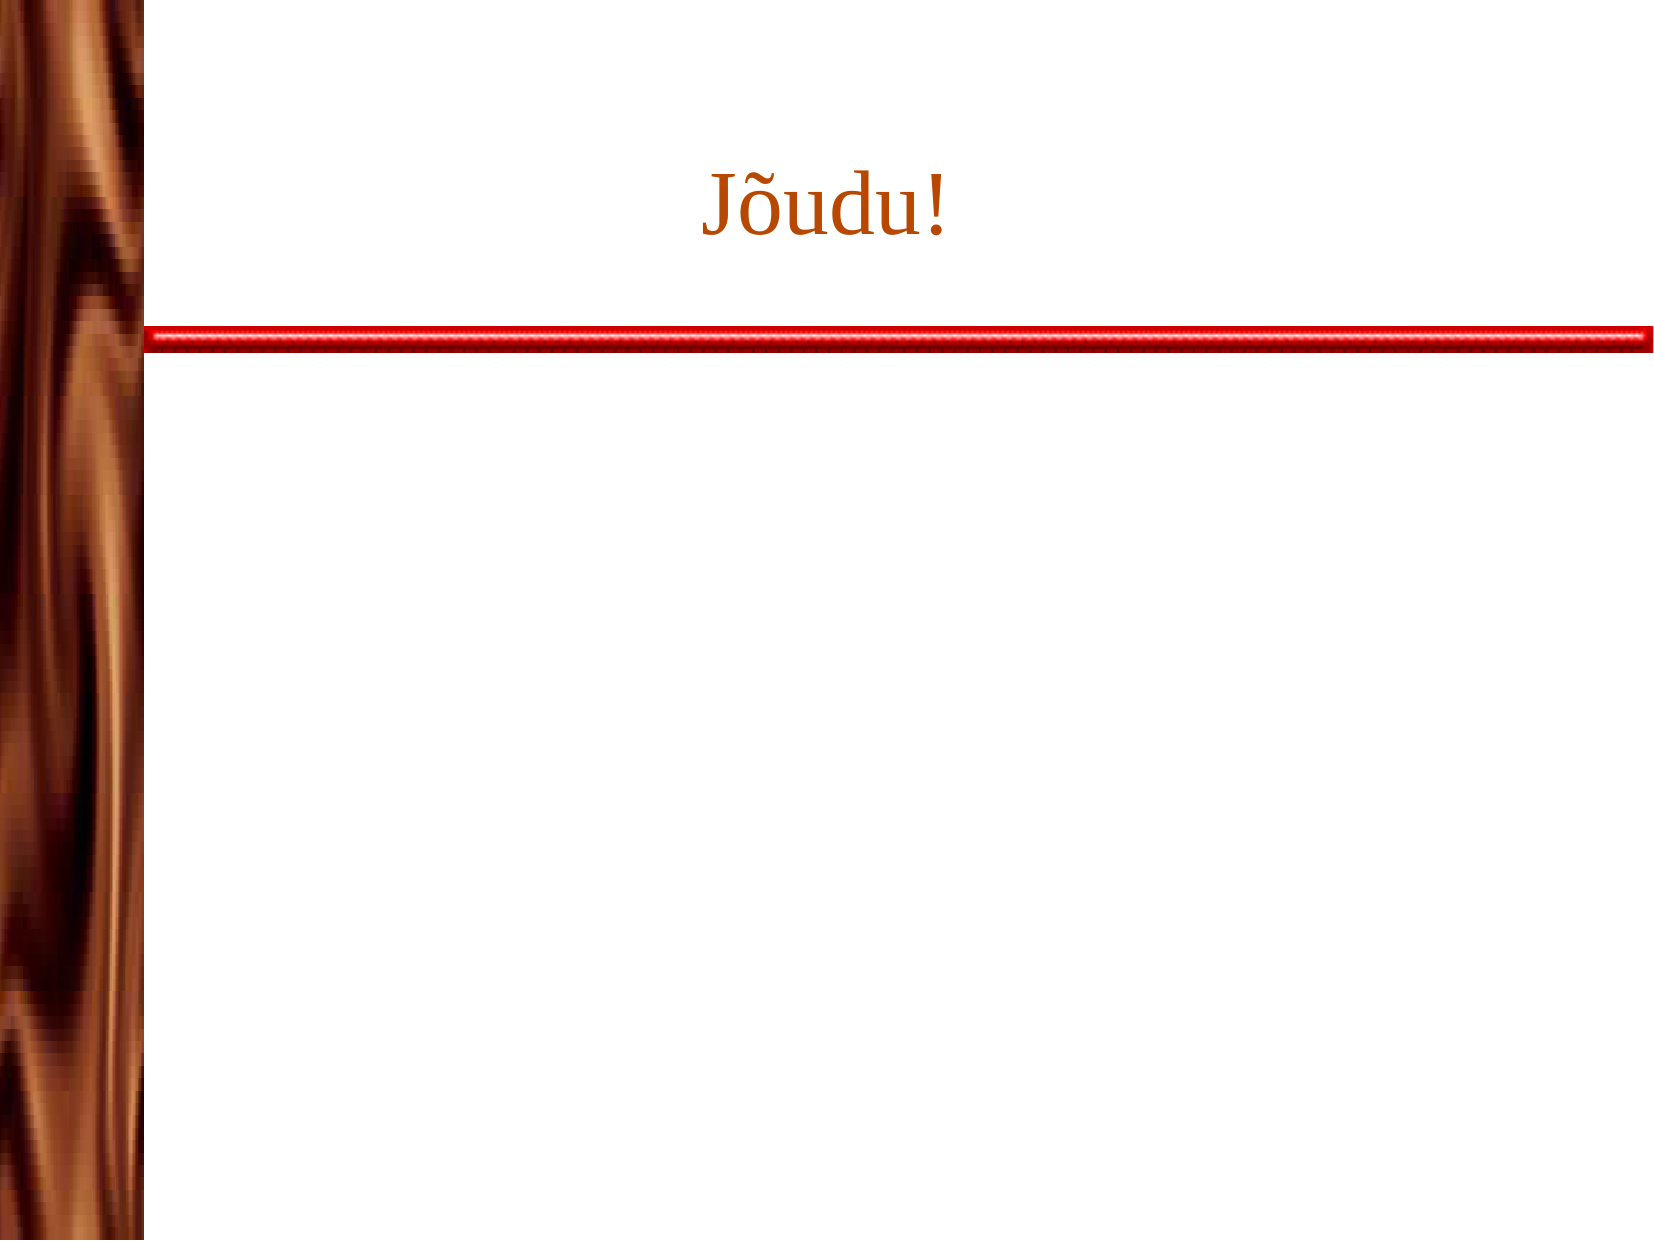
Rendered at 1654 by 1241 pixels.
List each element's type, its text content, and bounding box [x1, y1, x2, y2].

picture [0, 0, 1654, 1240]
title Jõudu! [121, 100, 1533, 312]
